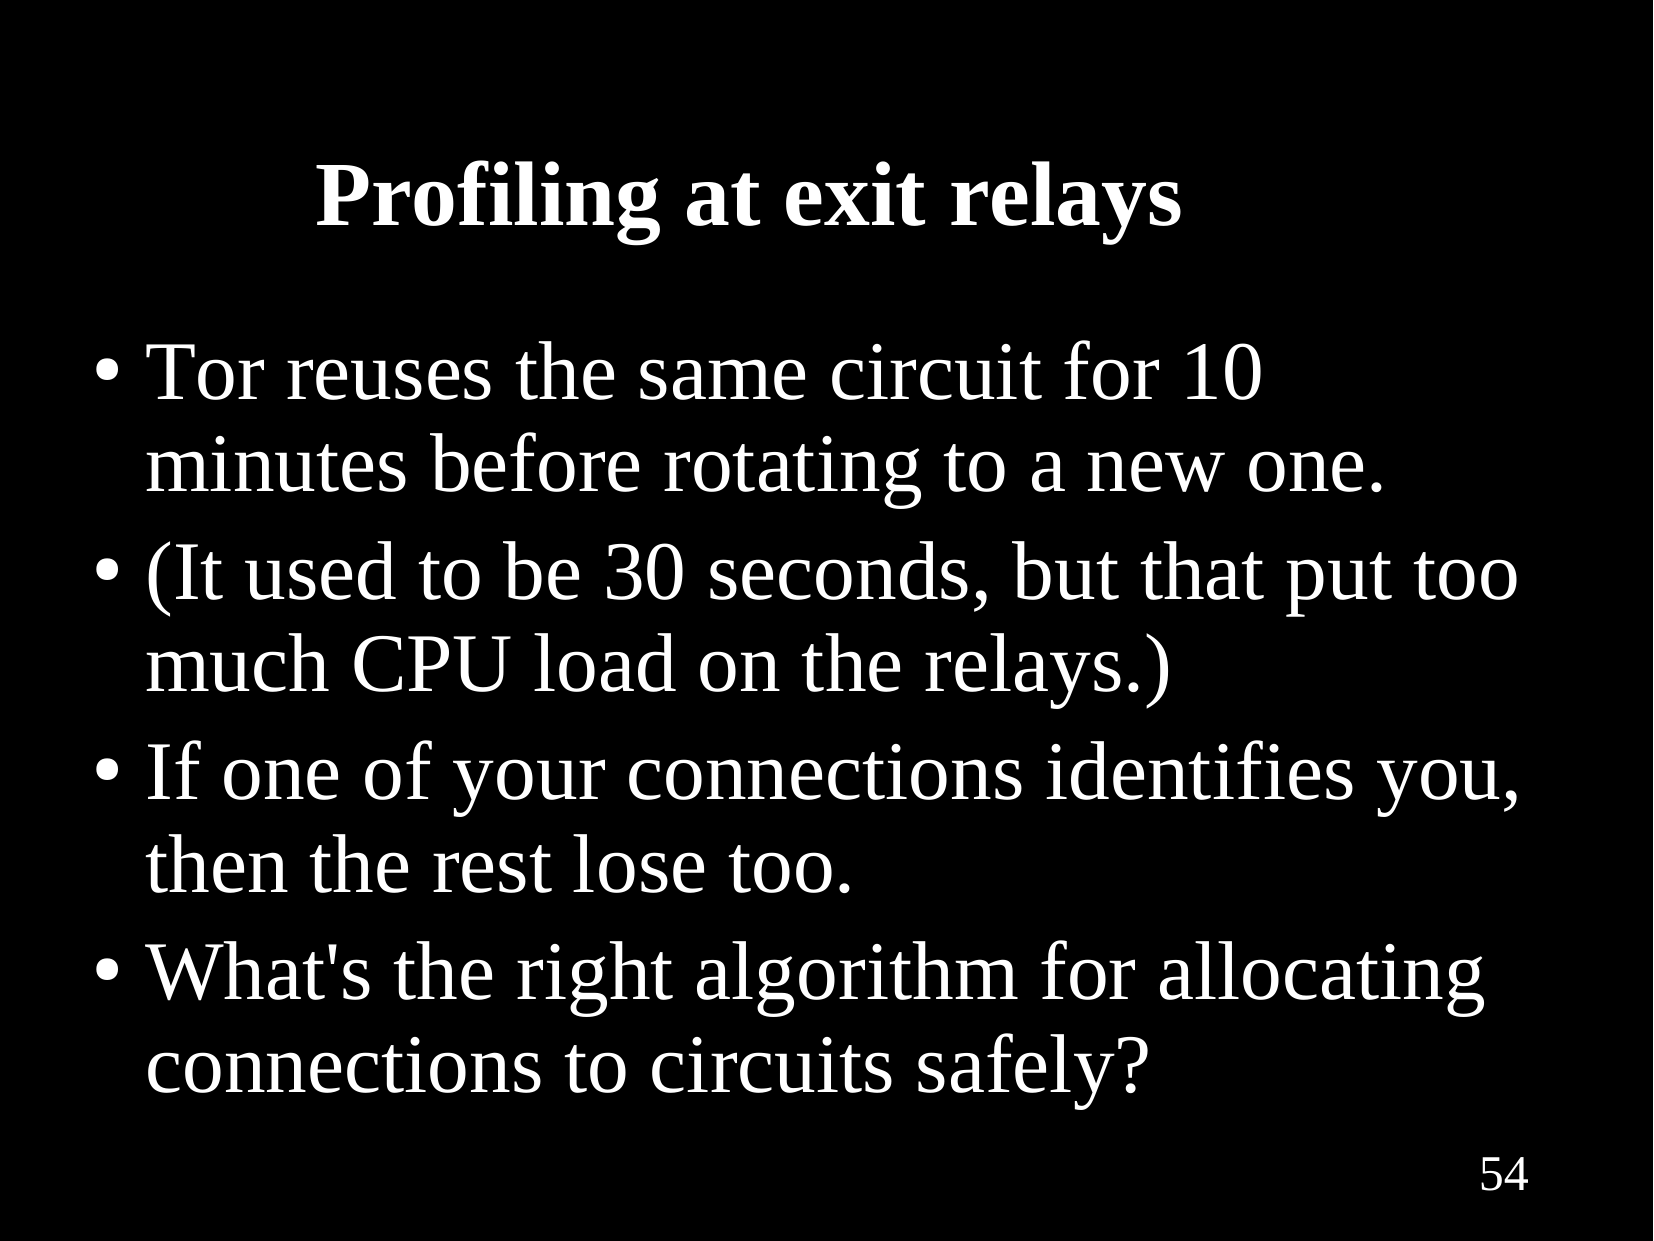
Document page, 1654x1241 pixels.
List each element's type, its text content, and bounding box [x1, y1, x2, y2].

title Profiling at exit relays [112, 100, 1388, 288]
list Tor reuses the same circuit for 10 minutes before rotating to a new one. (It used to be 30 seconds, but that put too much CPU load on the relays.) If one of your connections identifies you, then the rest lose too. What's the right algorithm for allocating connections to circuits safely? [74, 325, 1540, 1123]
